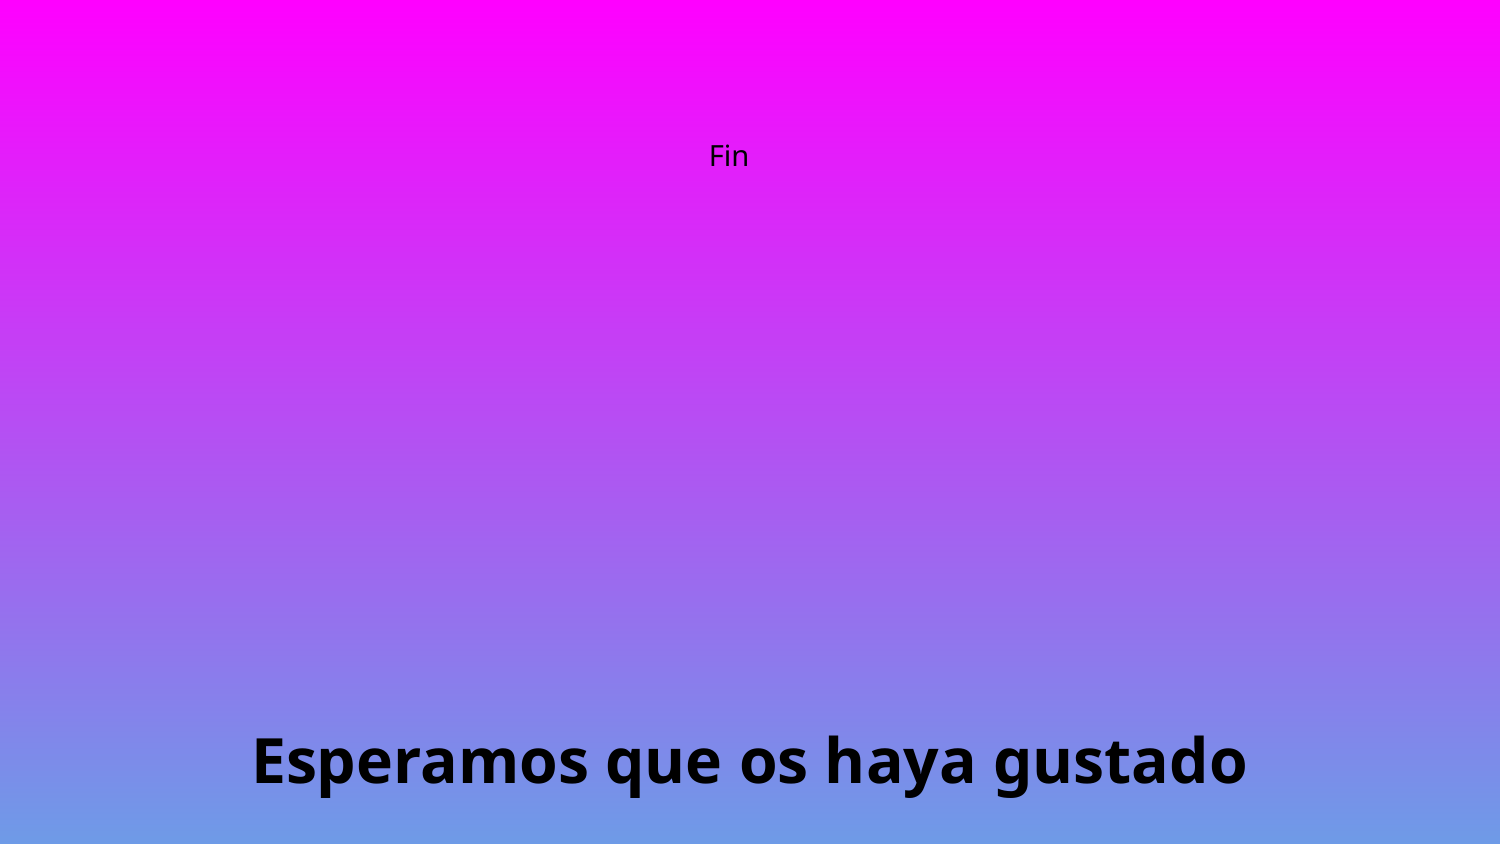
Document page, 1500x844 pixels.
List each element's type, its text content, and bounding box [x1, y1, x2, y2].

text_box Fin [301, 129, 1157, 597]
text_box Esperamos que os haya gustado [111, 705, 1389, 815]
